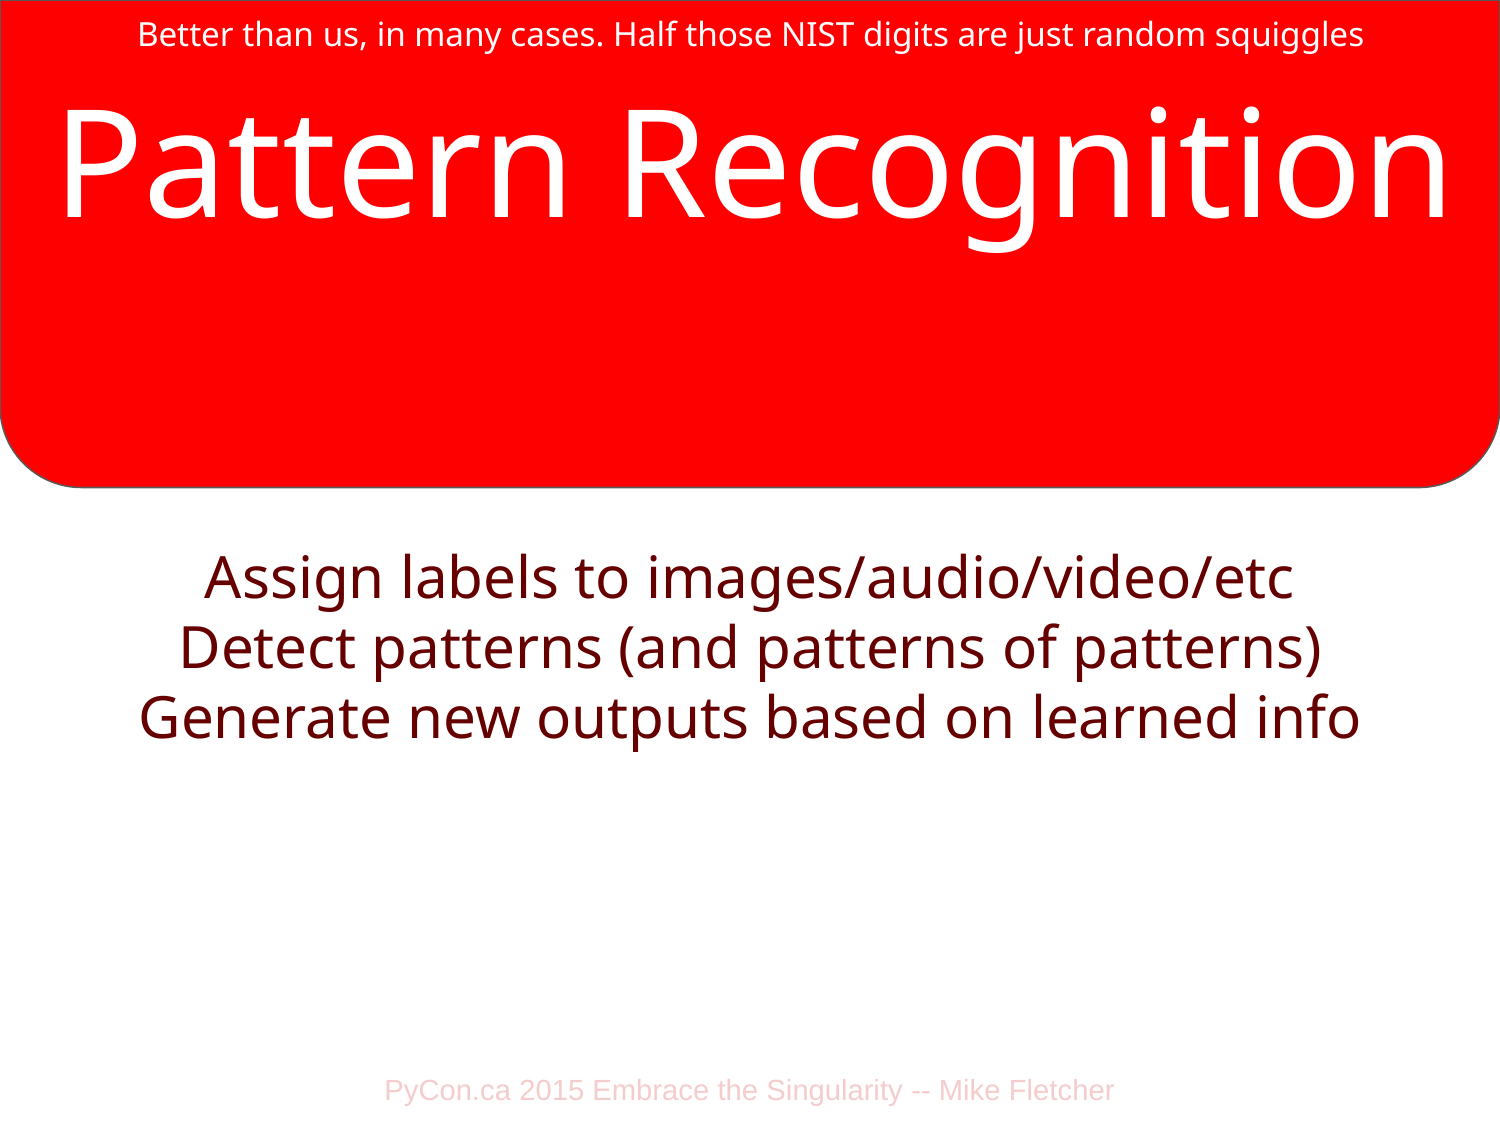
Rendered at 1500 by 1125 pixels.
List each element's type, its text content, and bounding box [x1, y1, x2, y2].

title Pattern Recognition [28, 65, 1480, 488]
subtitle Assign labels to images/audio/video/etc Detect patterns (and patterns of patterns) Generate new outputs based on learned info [0, 525, 1500, 1107]
subtitle Better than us, in many cases. Half those NIST digits are just random squiggles [1, 0, 1500, 65]
